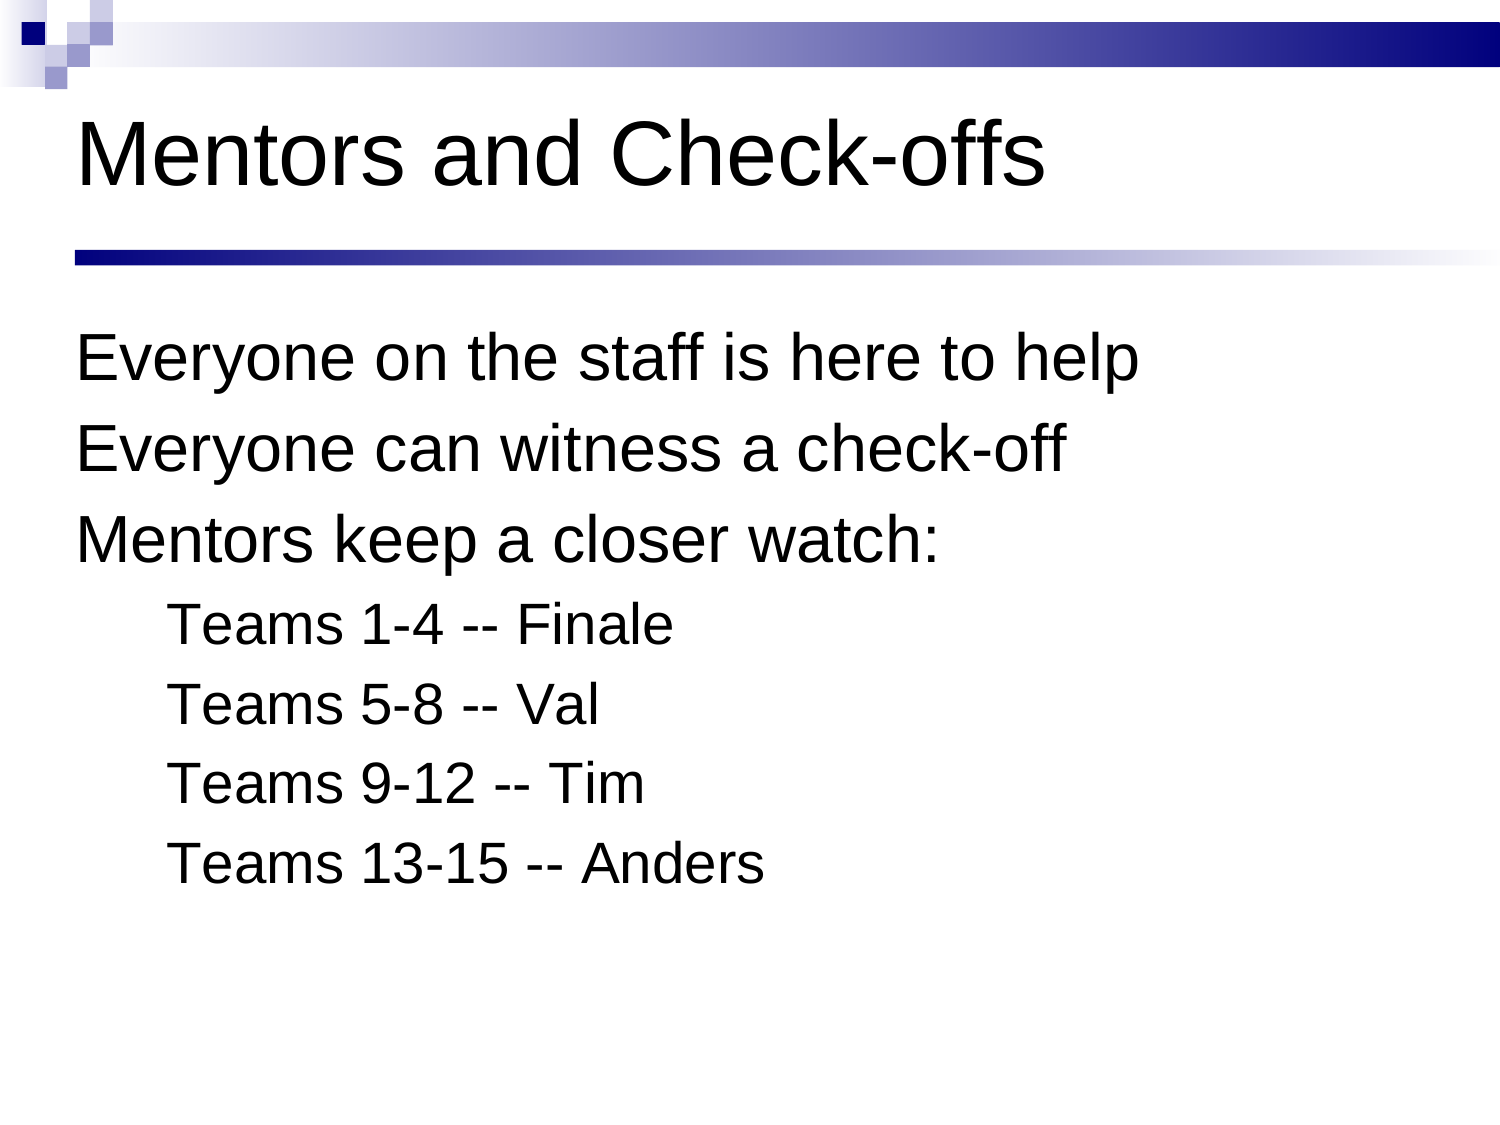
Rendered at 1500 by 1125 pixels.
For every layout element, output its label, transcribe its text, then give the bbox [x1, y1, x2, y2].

title Mentors and Check-offs [75, 75, 1426, 238]
list Everyone on the staff is here to help Everyone can witness a check-off Mentors keep a closer watch: Teams 1-4 -- Finale Teams 5-8 -- Val Teams 9-12 -- Tim Teams 13-15 -- Anders [75, 324, 1426, 1051]
